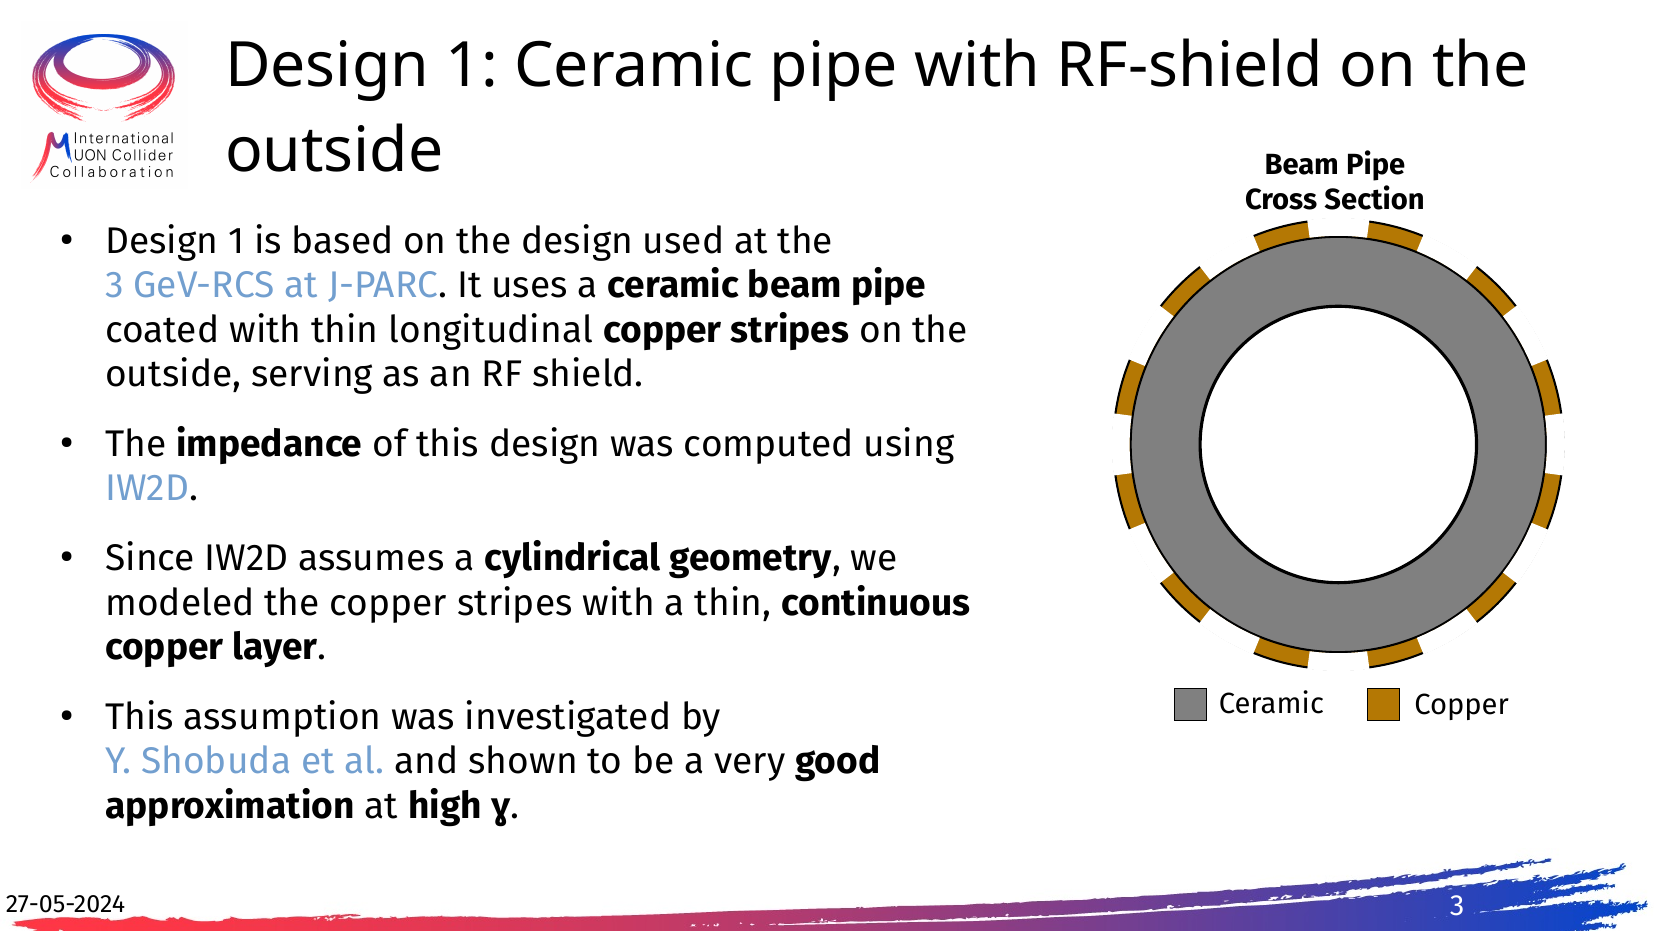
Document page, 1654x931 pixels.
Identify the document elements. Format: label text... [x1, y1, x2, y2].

text_box Ceramic [1204, 679, 1355, 763]
picture [21, 21, 188, 189]
text_box Beam Pipe Cross Section [1230, 140, 1441, 258]
picture [0, 848, 1654, 931]
text_box Copper [1399, 679, 1529, 764]
list Design 1 is based on the design used at the 3 GeV-RCS at J-PARC. It uses a ceramic beam pipe coated with thin longitudinal copper stripes on the outside, serving as an RF shield. The impedance of this design was computed using IW2D. Since IW2D assumes a cylindrical geometry, we modeled the copper stripes with a thin, continuous copper layer. This assumption was investigated by Y. Shobuda et al. and shown to be a very good approximation at high ɣ. [45, 218, 1007, 831]
text_box [1367, 688, 1400, 721]
text_box [1174, 688, 1204, 721]
title Design 1: Ceramic pipe with RF-shield on the outside [225, 19, 1571, 181]
text_box [1113, 244, 1564, 670]
